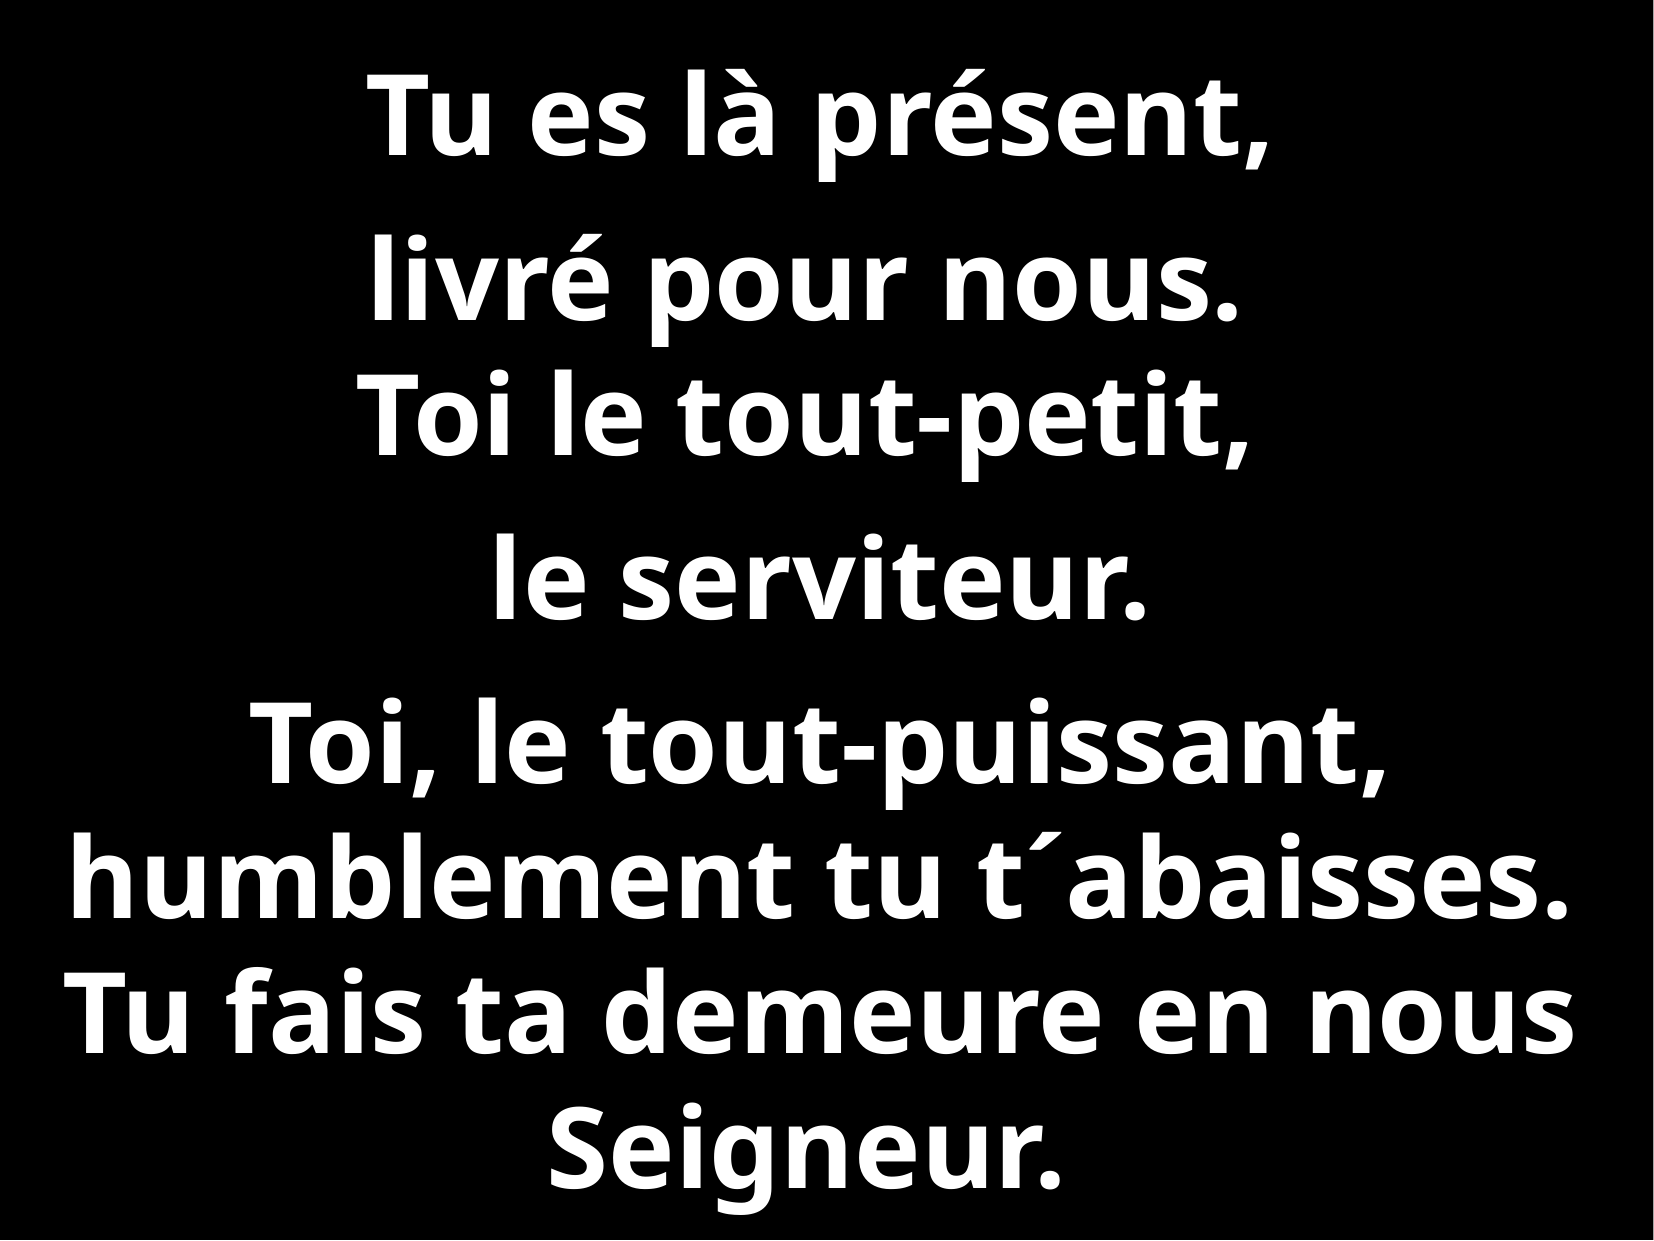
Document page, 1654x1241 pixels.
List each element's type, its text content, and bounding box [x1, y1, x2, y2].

list Tu es là présent, livré pour nous. Toi le tout-petit, le serviteur. Toi, le tout-puissant, humblement tu t´abaisses. Tu fais ta demeure en nous Seigneur. [39, 35, 1602, 1071]
